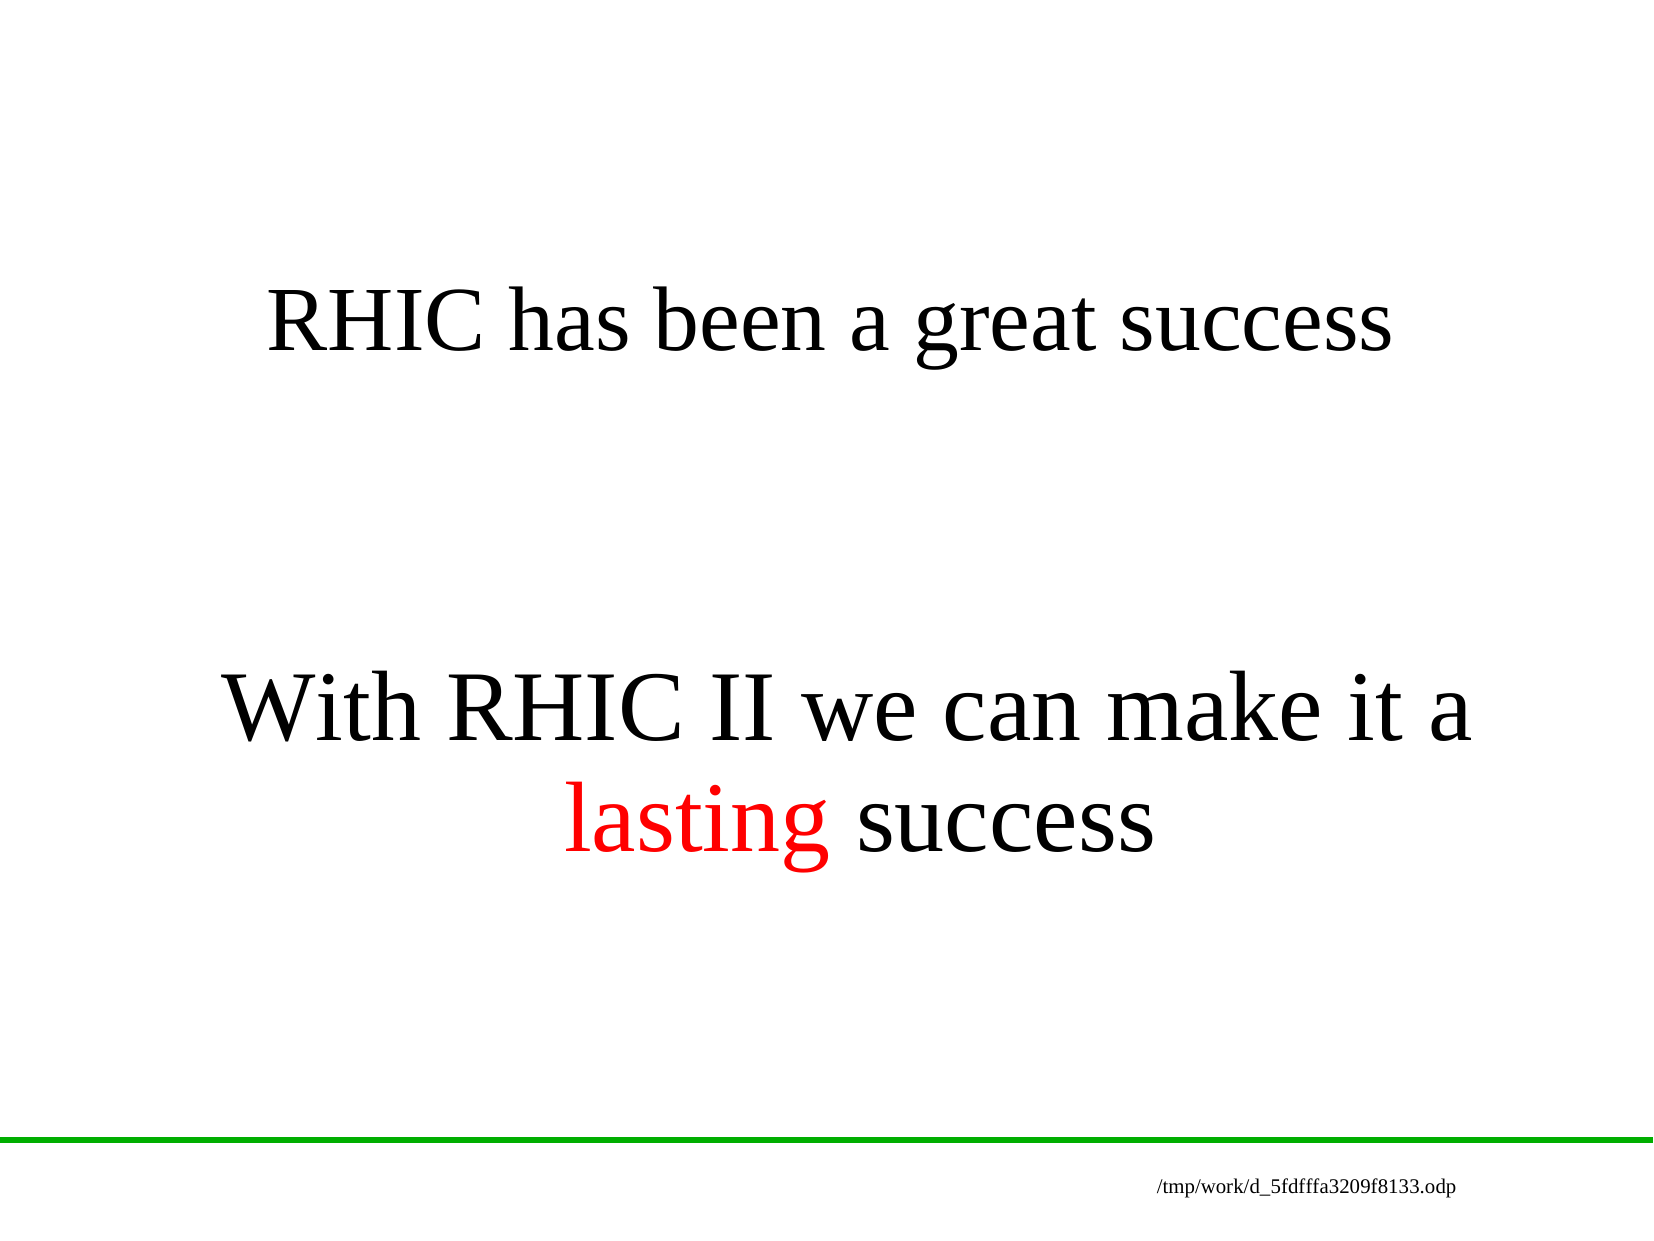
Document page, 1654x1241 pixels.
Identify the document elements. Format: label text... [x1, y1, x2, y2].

text_box With RHIC II we can make it a lasting success [221, 651, 1475, 874]
text_box RHIC has been a great success [266, 268, 1397, 370]
